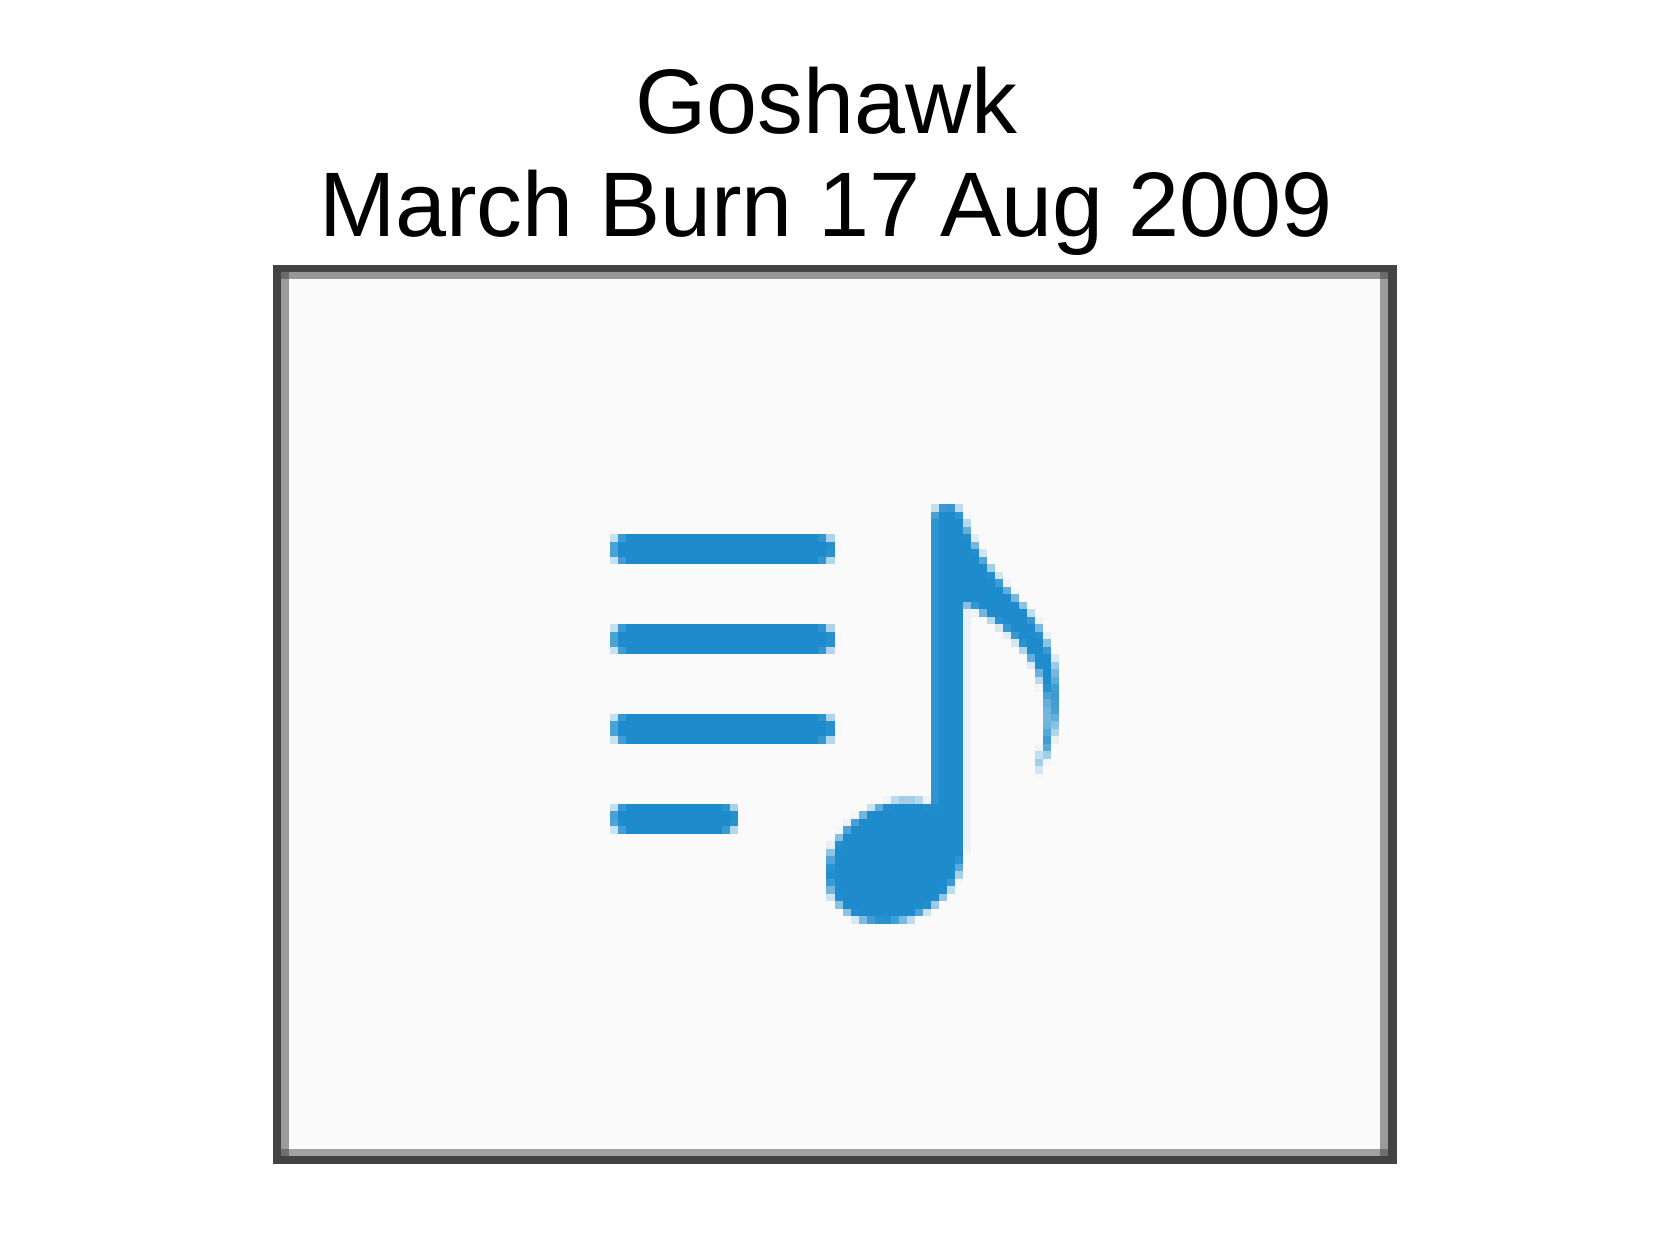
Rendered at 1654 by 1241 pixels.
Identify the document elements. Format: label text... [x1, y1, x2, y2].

title Goshawk March Burn 17 Aug 2009 [82, 50, 1571, 256]
text_box [272, 264, 1398, 1165]
